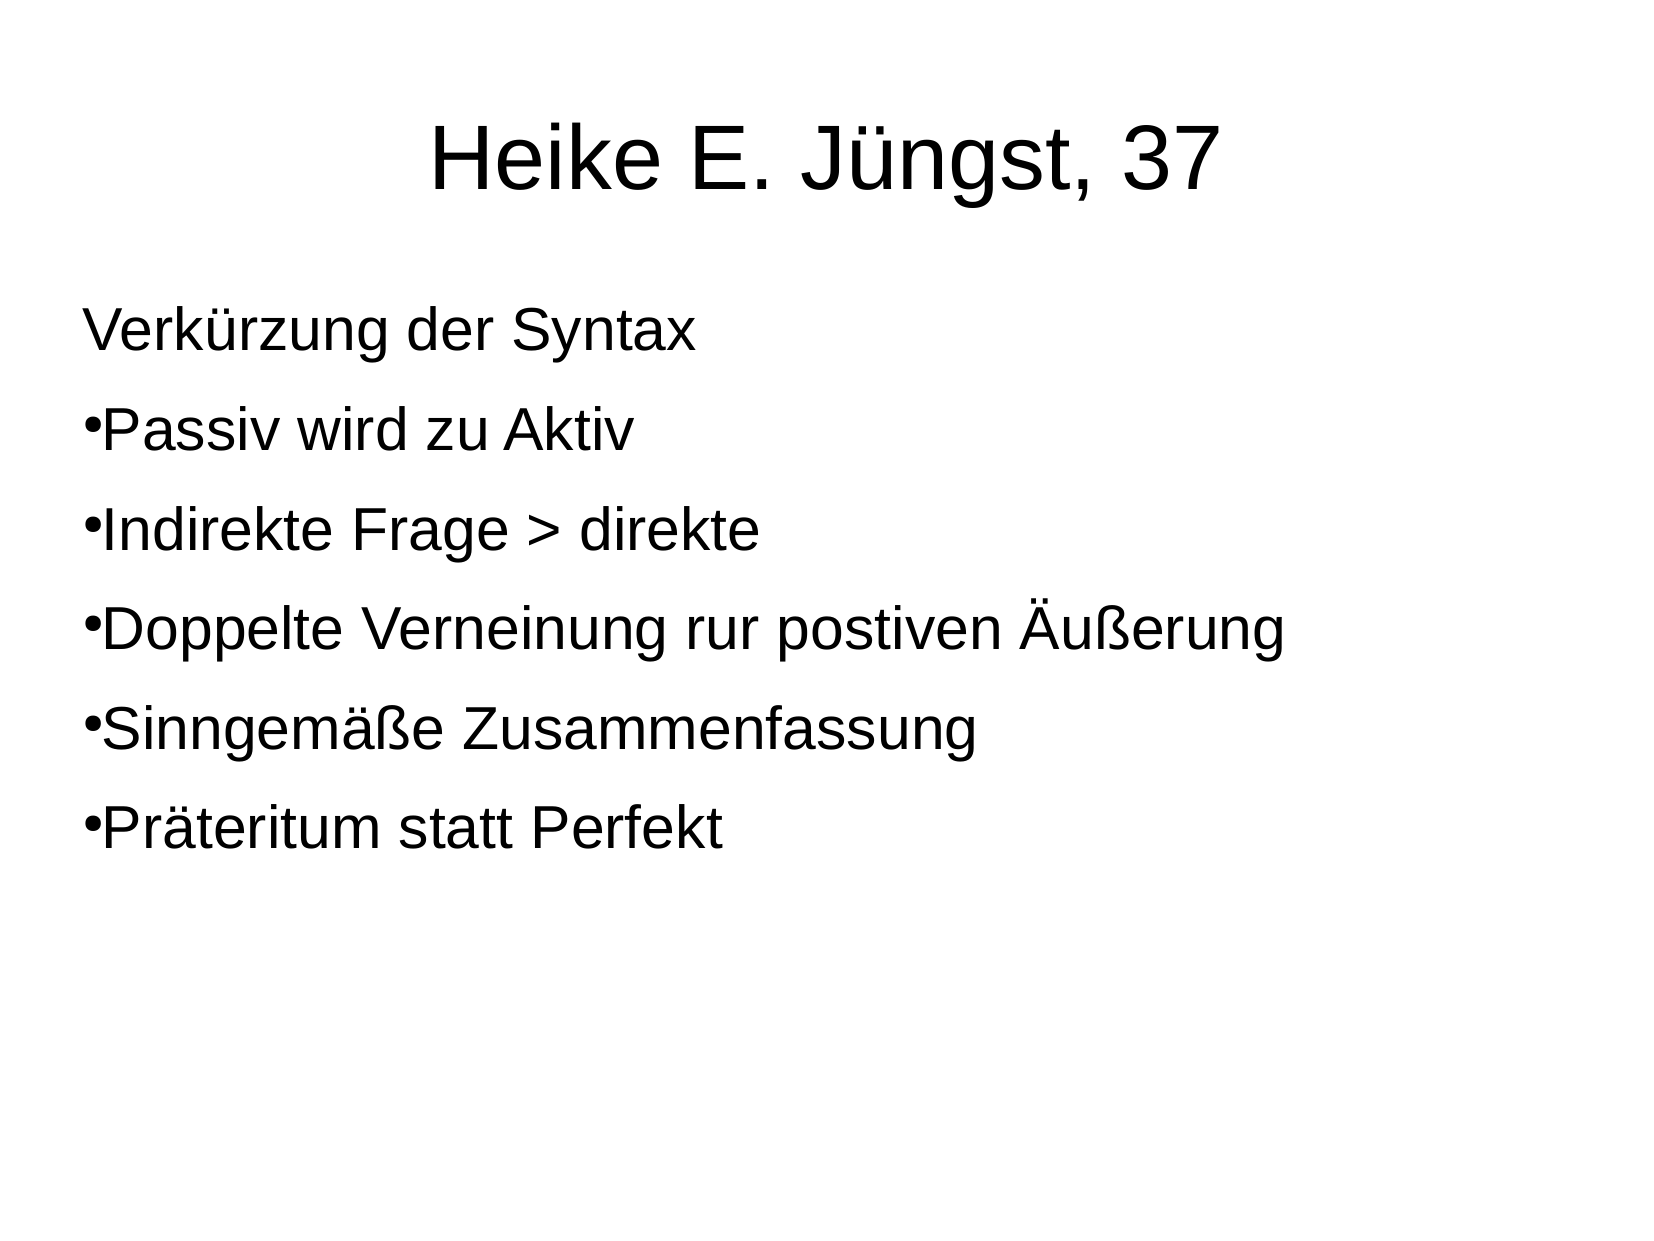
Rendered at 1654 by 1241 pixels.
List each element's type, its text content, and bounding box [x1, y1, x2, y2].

title Heike E. Jüngst, 37 [82, 49, 1571, 257]
list Verkürzung der Syntax Passiv wird zu Aktiv Indirekte Frage > direkte Doppelte Verneinung rur postiven Äußerung Sinngemäße Zusammenfassung Präteritum statt Perfekt [82, 290, 1571, 1010]
